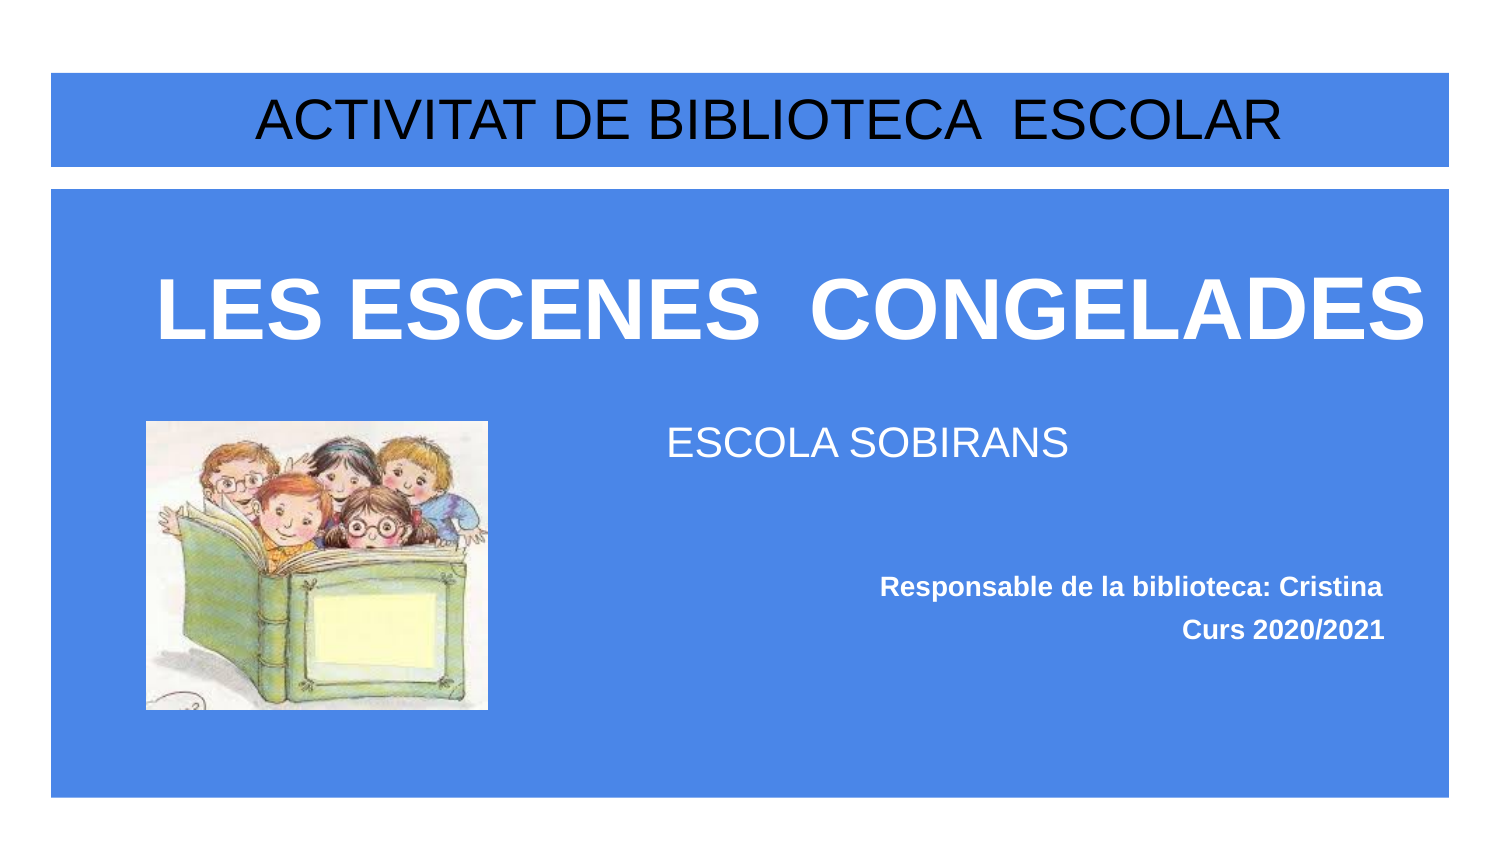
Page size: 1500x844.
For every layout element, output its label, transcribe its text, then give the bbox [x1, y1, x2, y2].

picture [146, 421, 529, 744]
list LES ESCENES CONGELADES ESCOLA SOBIRANS Responsable de la biblioteca: Cristina Curs 2020/2021 [51, 189, 1449, 798]
title ACTIVITAT DE BIBLIOTECA ESCOLAR [51, 72, 1449, 167]
